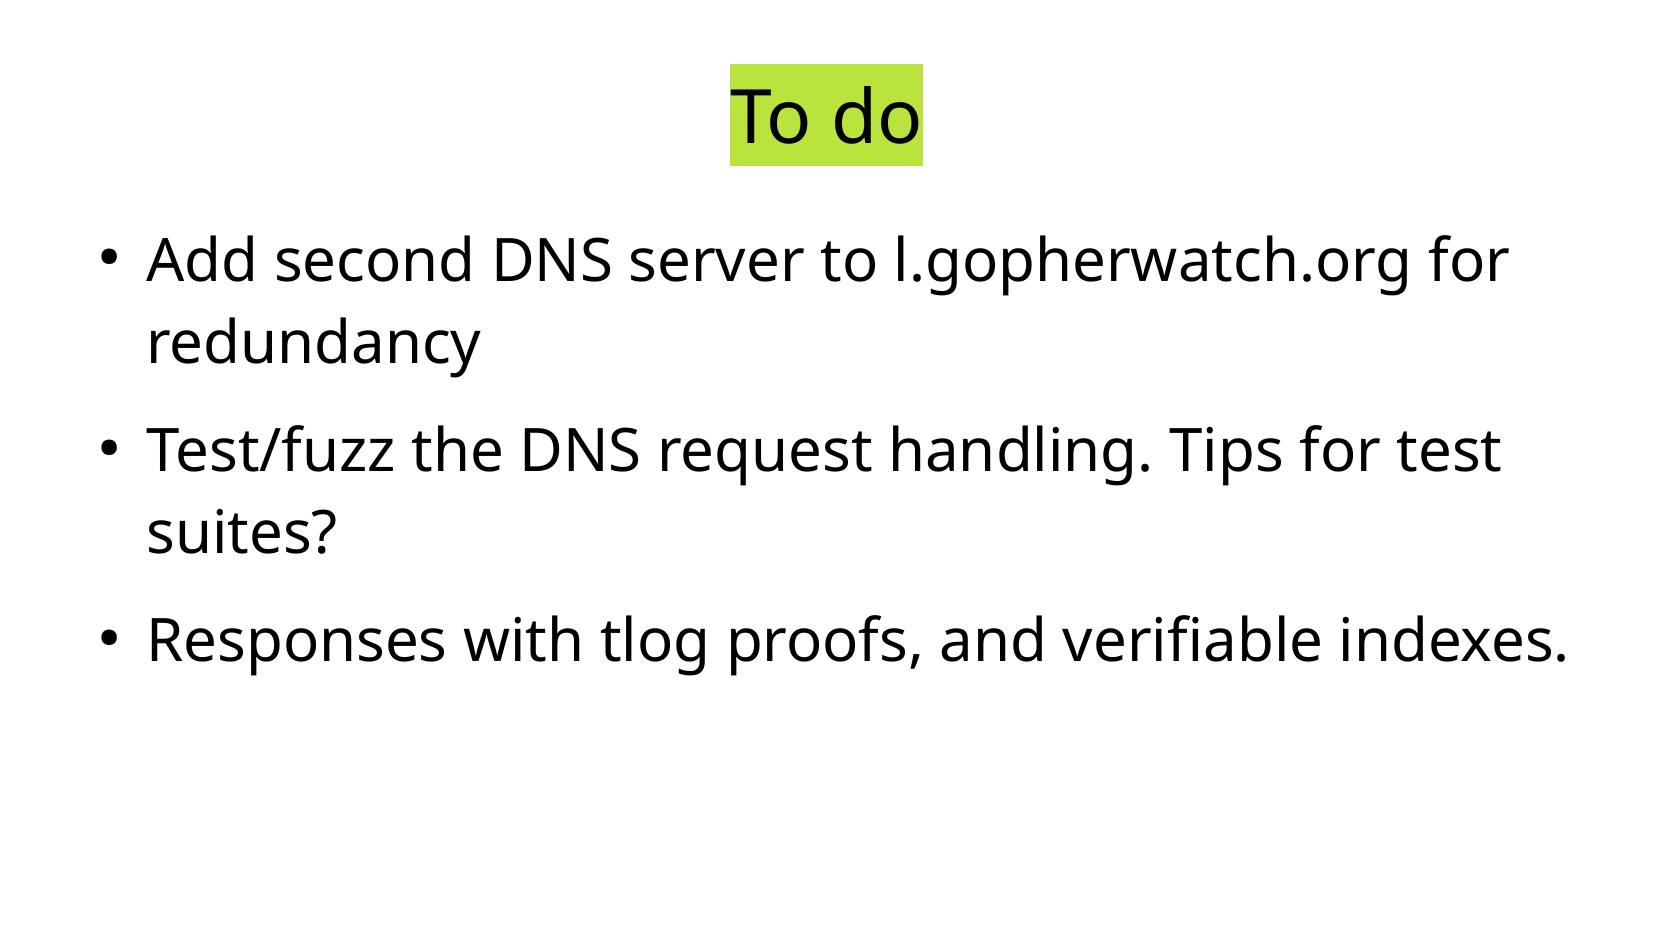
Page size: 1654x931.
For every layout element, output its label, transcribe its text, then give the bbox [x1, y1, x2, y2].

title To do [82, 37, 1571, 193]
list Add second DNS server to l.gopherwatch.org for redundancy Test/fuzz the DNS request handling. Tips for test suites? Responses with tlog proofs, and verifiable indexes. [82, 217, 1571, 758]
